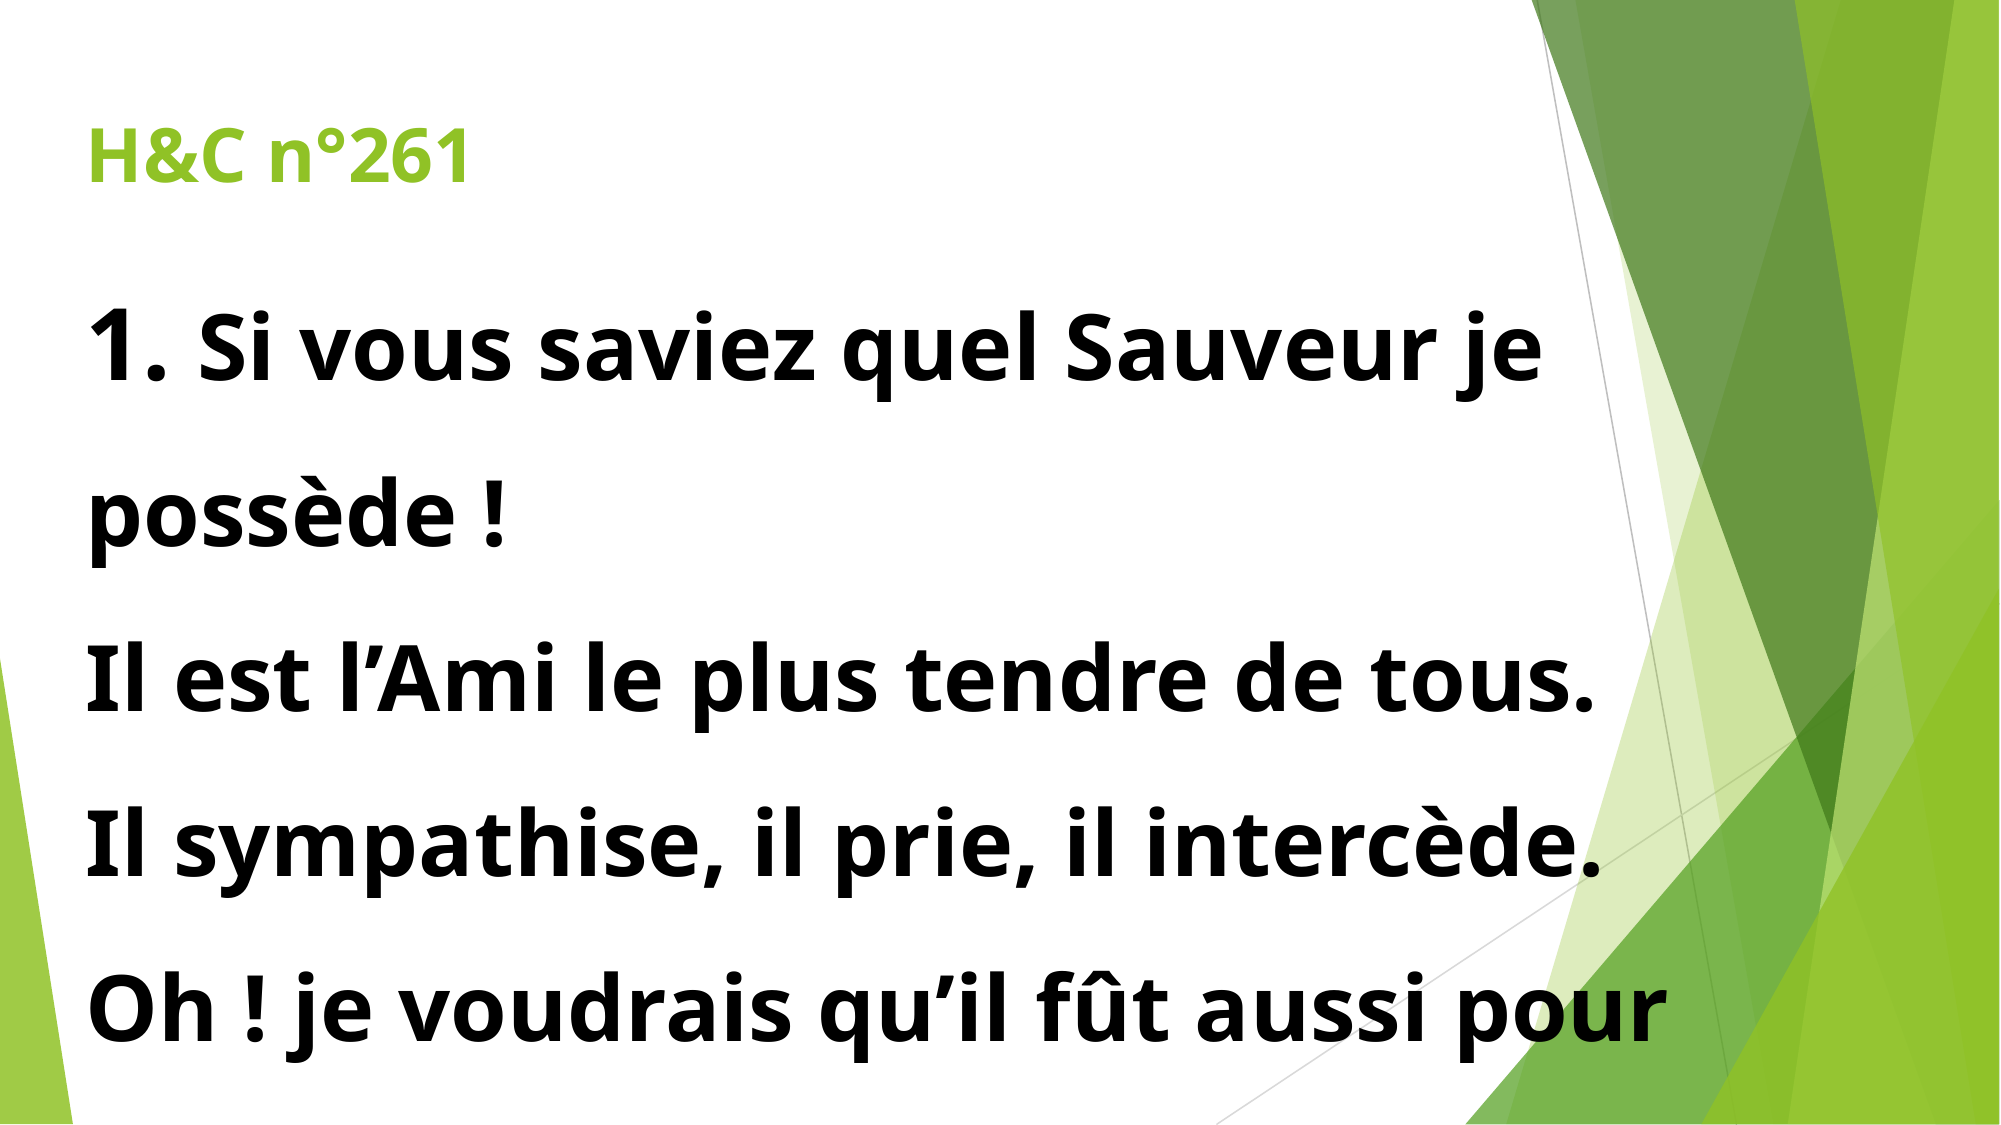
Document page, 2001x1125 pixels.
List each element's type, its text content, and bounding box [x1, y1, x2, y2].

text_box 1. Si vous saviez quel Sauveur je possède ! Il est l’Ami le plus tendre de tous. Il sympathise, il prie, il intercède. Oh ! je voudrais qu’il fût aussi pour vous ! [70, 212, 1961, 1074]
text_box H&C n°261 [70, 99, 1522, 212]
